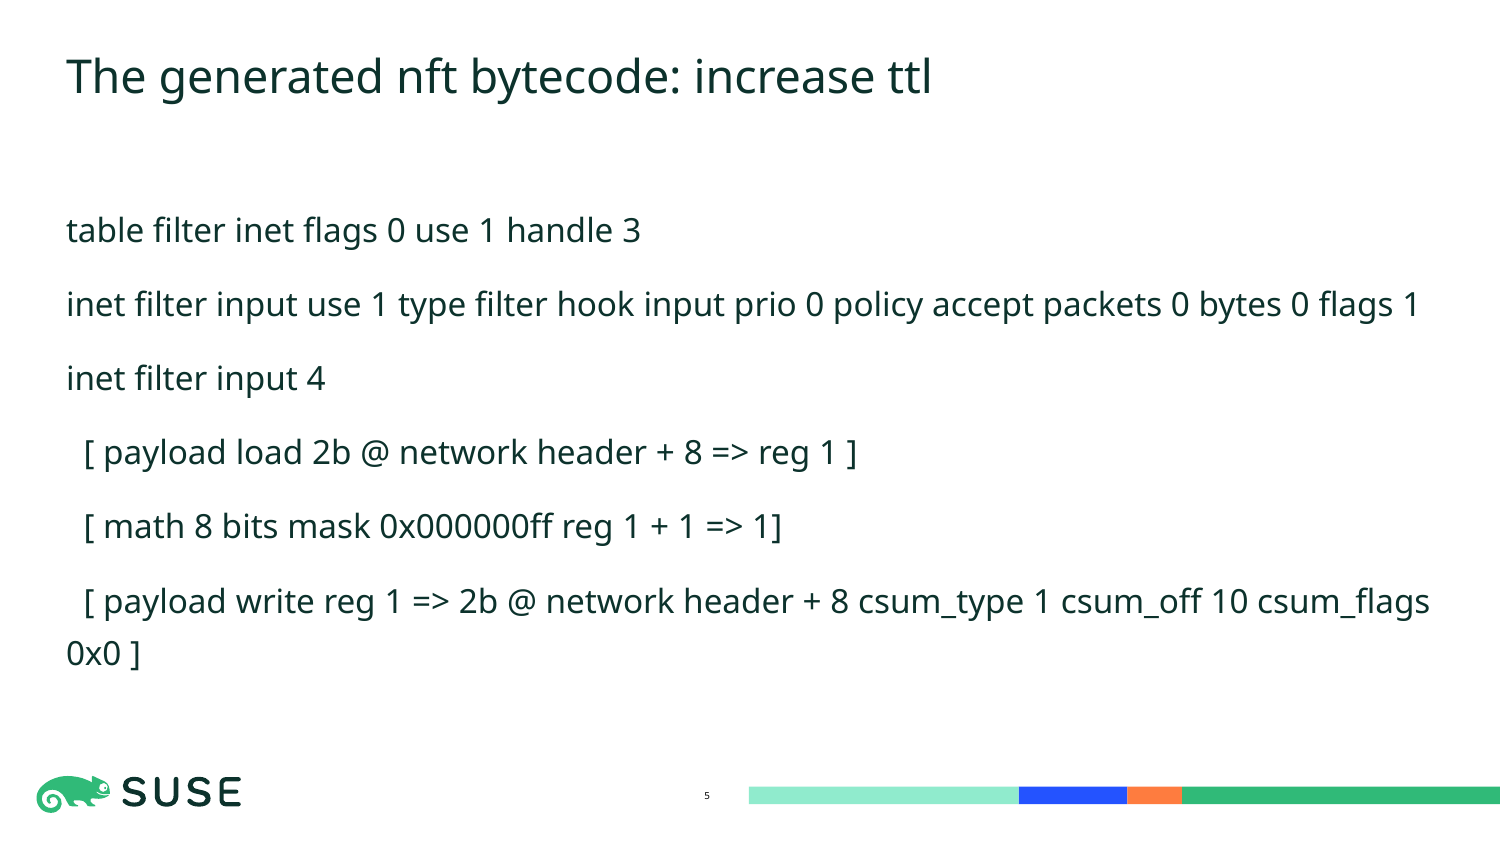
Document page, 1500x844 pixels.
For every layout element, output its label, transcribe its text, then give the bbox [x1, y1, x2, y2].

list table filter inet flags 0 use 1 handle 3 inet filter input use 1 type filter hook input prio 0 policy accept packets 0 bytes 0 flags 1 inet filter input 4 [ payload load 2b @ network header + 8 => reg 1 ] [ math 8 bits mask 0x000000ff reg 1 + 1 => 1] [ payload write reg 1 => 2b @ network header + 8 csum_type 1 csum_off 10 csum_flags 0x0 ] [51, 185, 1449, 715]
slide_number <number> [634, 773, 725, 818]
title The generated nft bytecode: increase ttl [51, 28, 1449, 123]
